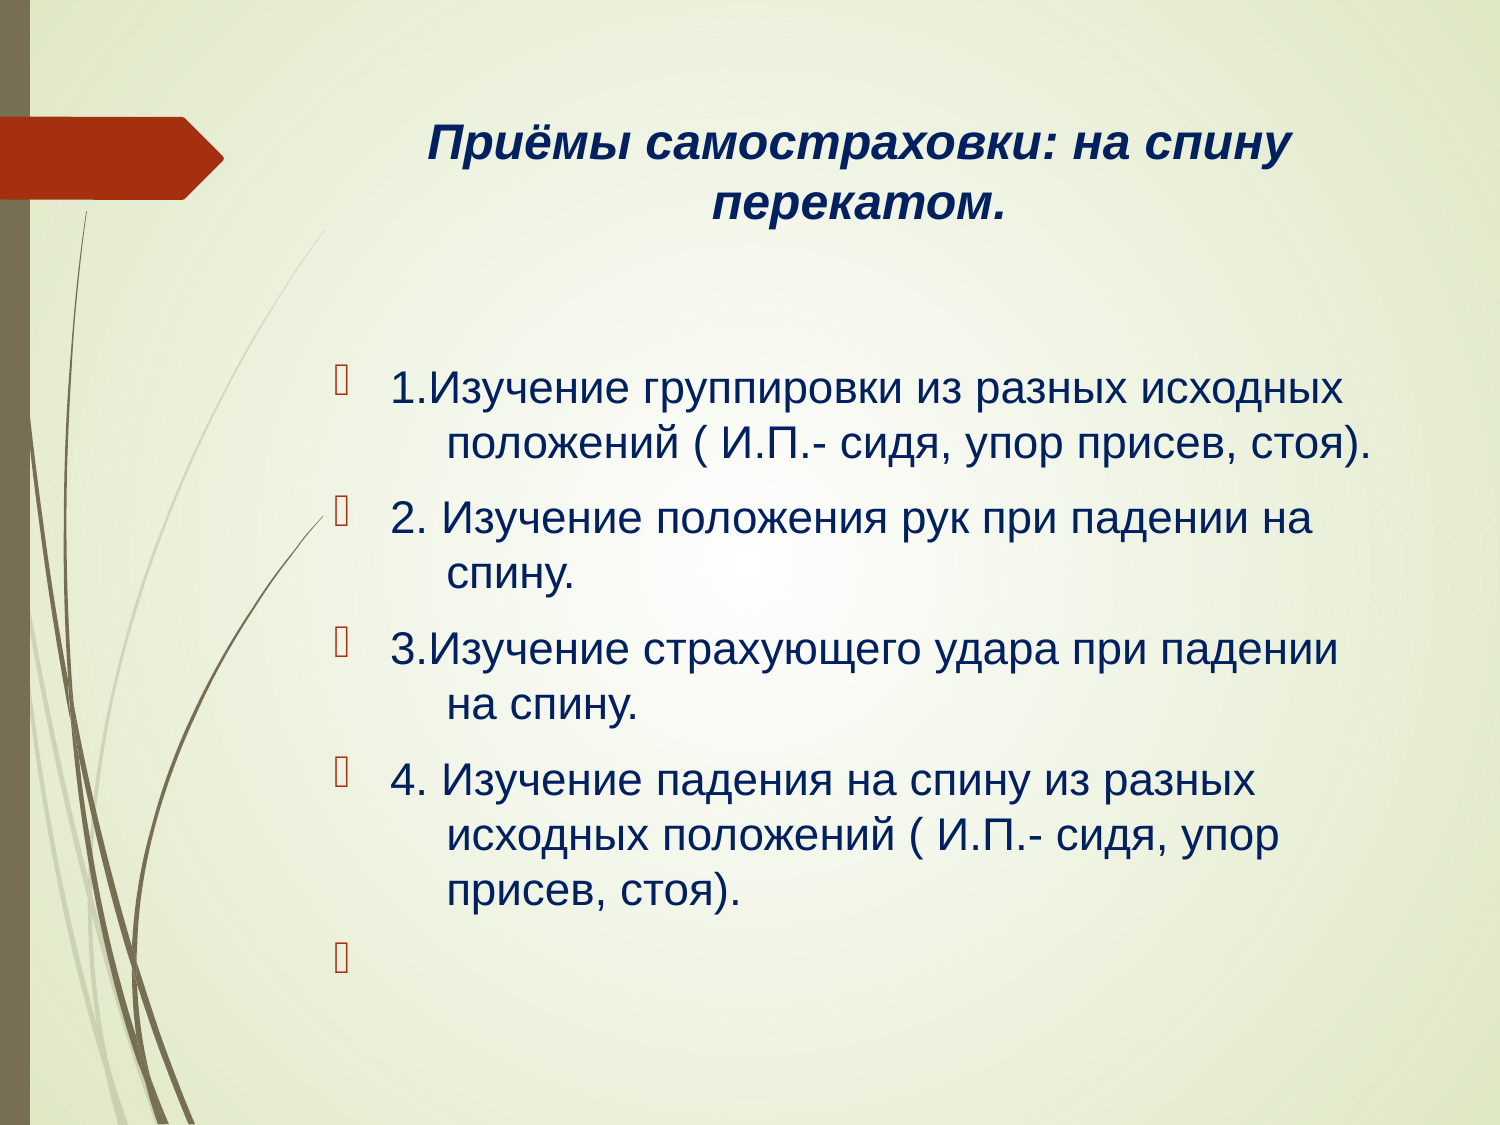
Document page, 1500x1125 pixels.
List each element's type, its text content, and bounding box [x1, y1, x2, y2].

list 1.Изучение группировки из разных исходных положений ( И.П.- сидя, упор присев, стоя). 2. Изучение положения рук при падении на спину. 3.Изучение страхующего удара при падении на спину. 4. Изучение падения на спину из разных исходных положений ( И.П.- сидя, упор присев, стоя). [318, 350, 1401, 970]
title Приёмы самостраховки: на спину перекатом. [319, 102, 1400, 313]
